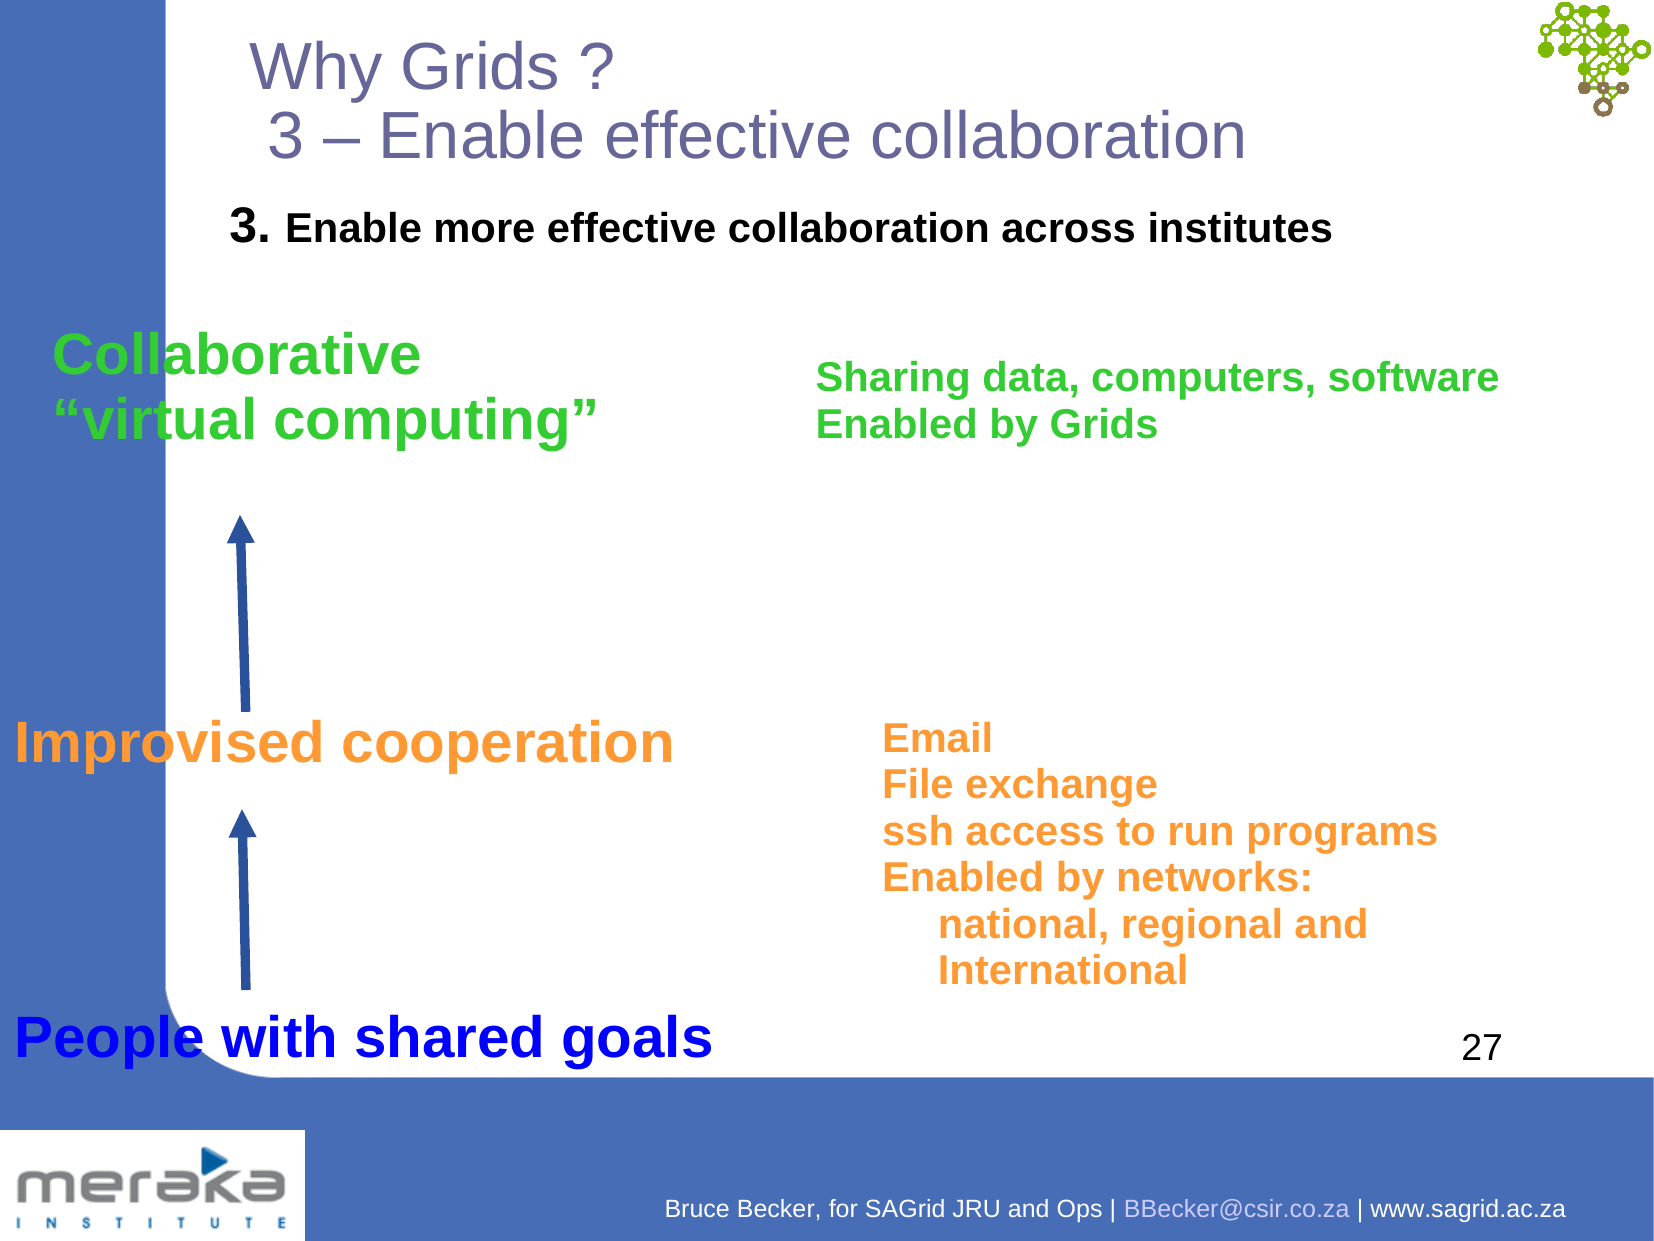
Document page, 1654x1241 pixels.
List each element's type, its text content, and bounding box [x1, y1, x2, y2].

text_box Improvised cooperation [0, 702, 800, 784]
text_box 3. Enable more effective collaboration across institutes [214, 190, 1654, 262]
text_box People with shared goals [0, 997, 1192, 1149]
text_box Collaborative “virtual computing” [38, 314, 714, 461]
text_box Email File exchange ssh access to run programs Enabled by networks: national, regional and International [867, 707, 1454, 1002]
text_box Sharing data, computers, software Enabled by Grids [800, 346, 1654, 502]
title Why Grids ? 3 – Enable effective collaboration [234, 19, 1594, 187]
picture [0, 0, 1654, 1241]
